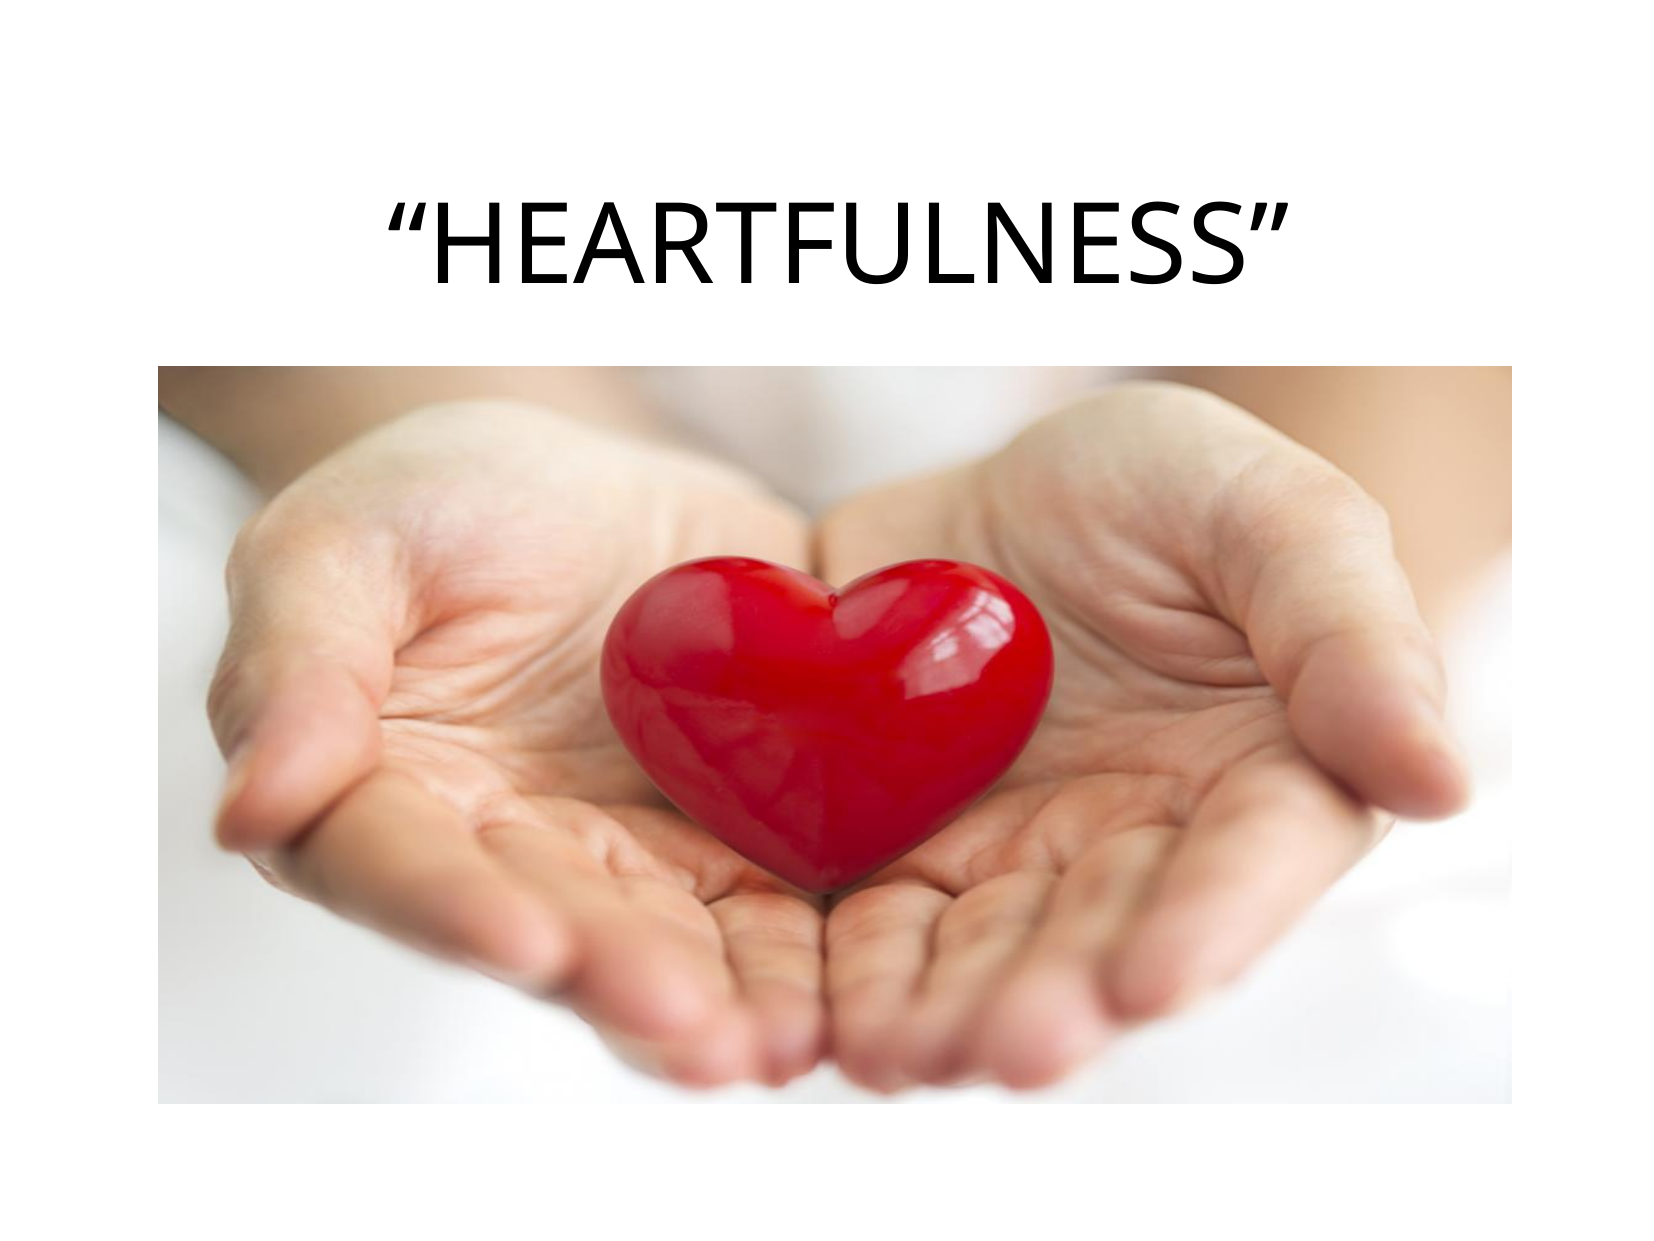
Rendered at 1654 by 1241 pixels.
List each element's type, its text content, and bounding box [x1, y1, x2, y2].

list “HEARTFULNESS” [59, 59, 1548, 319]
picture [158, 366, 1512, 1104]
